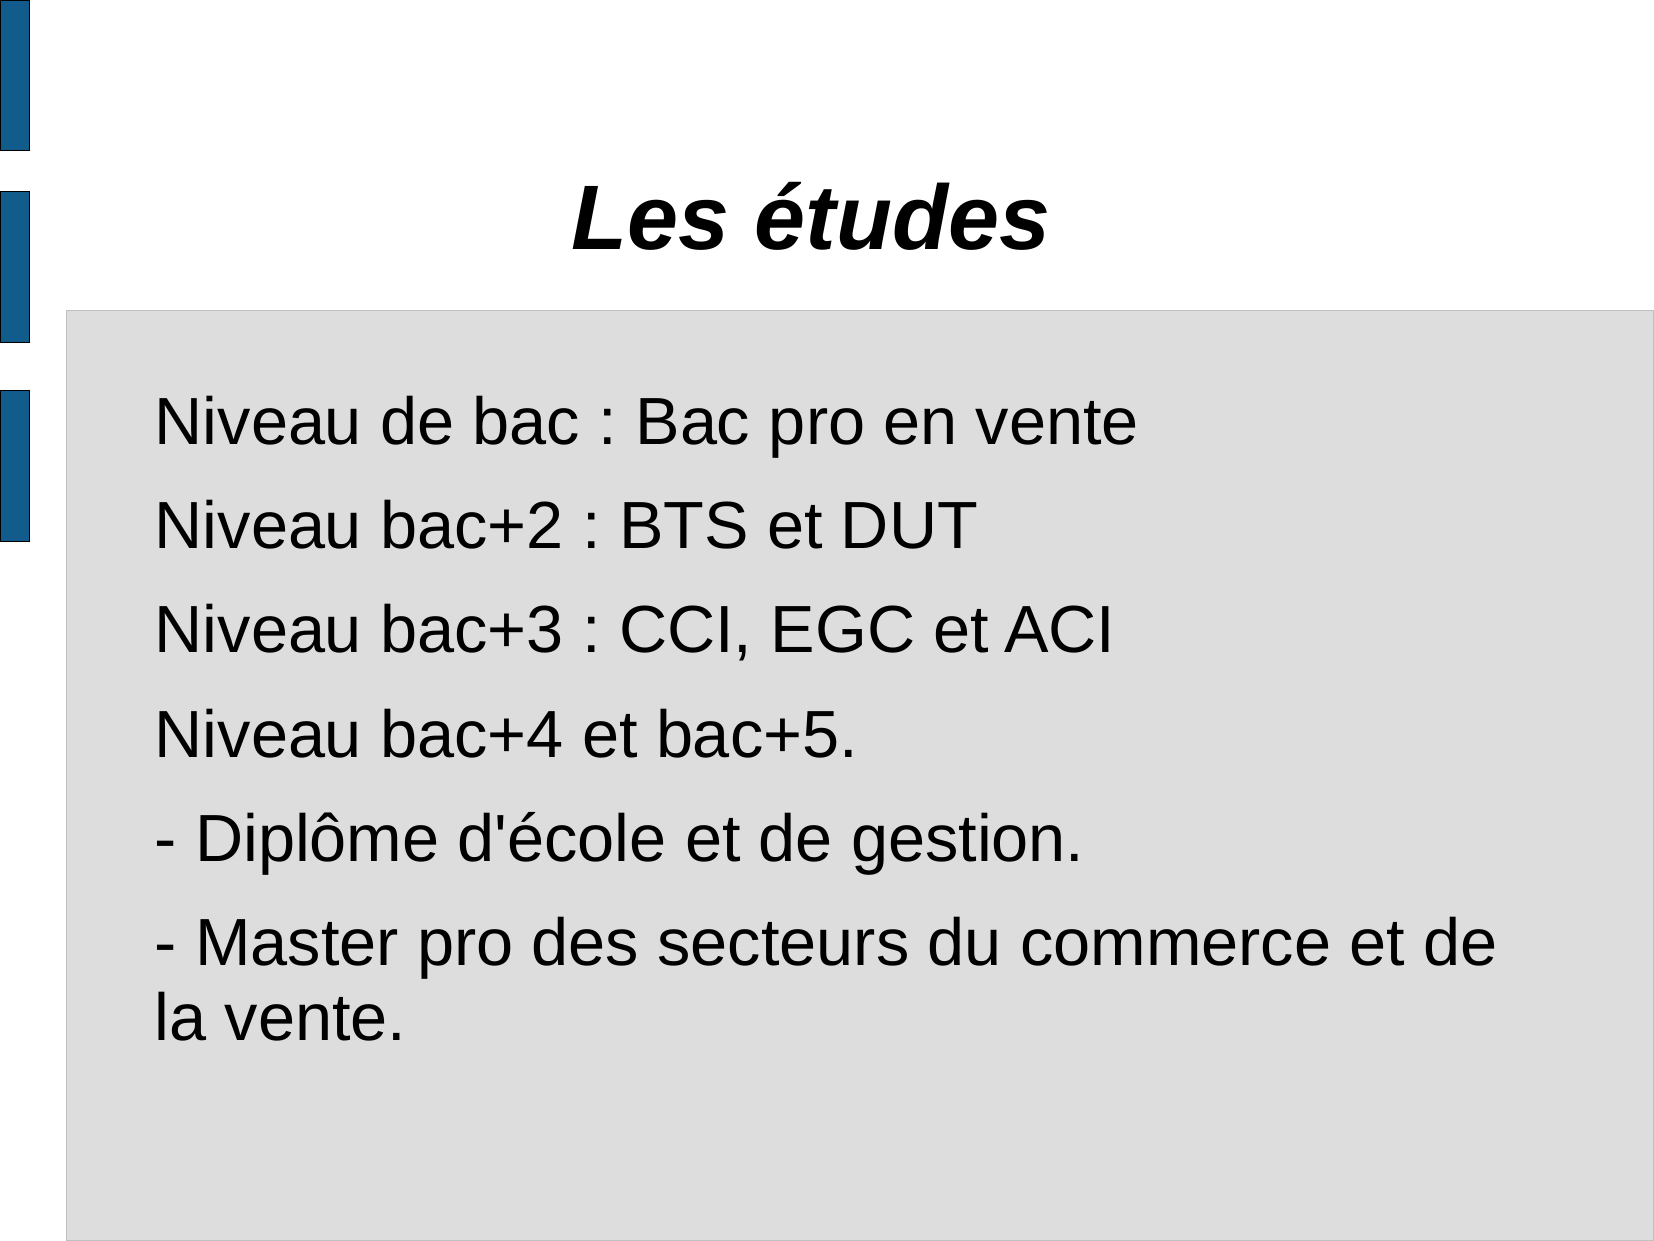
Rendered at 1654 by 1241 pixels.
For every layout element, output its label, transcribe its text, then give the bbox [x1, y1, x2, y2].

list Niveau de bac : Bac pro en vente Niveau bac+2 : BTS et DUT Niveau bac+3 : CCI, EGC et ACI Niveau bac+4 et bac+5. - Diplôme d'école et de gestion. - Master pro des secteurs du commerce et de la vente. [154, 383, 1536, 1166]
title Les études [88, 114, 1534, 322]
